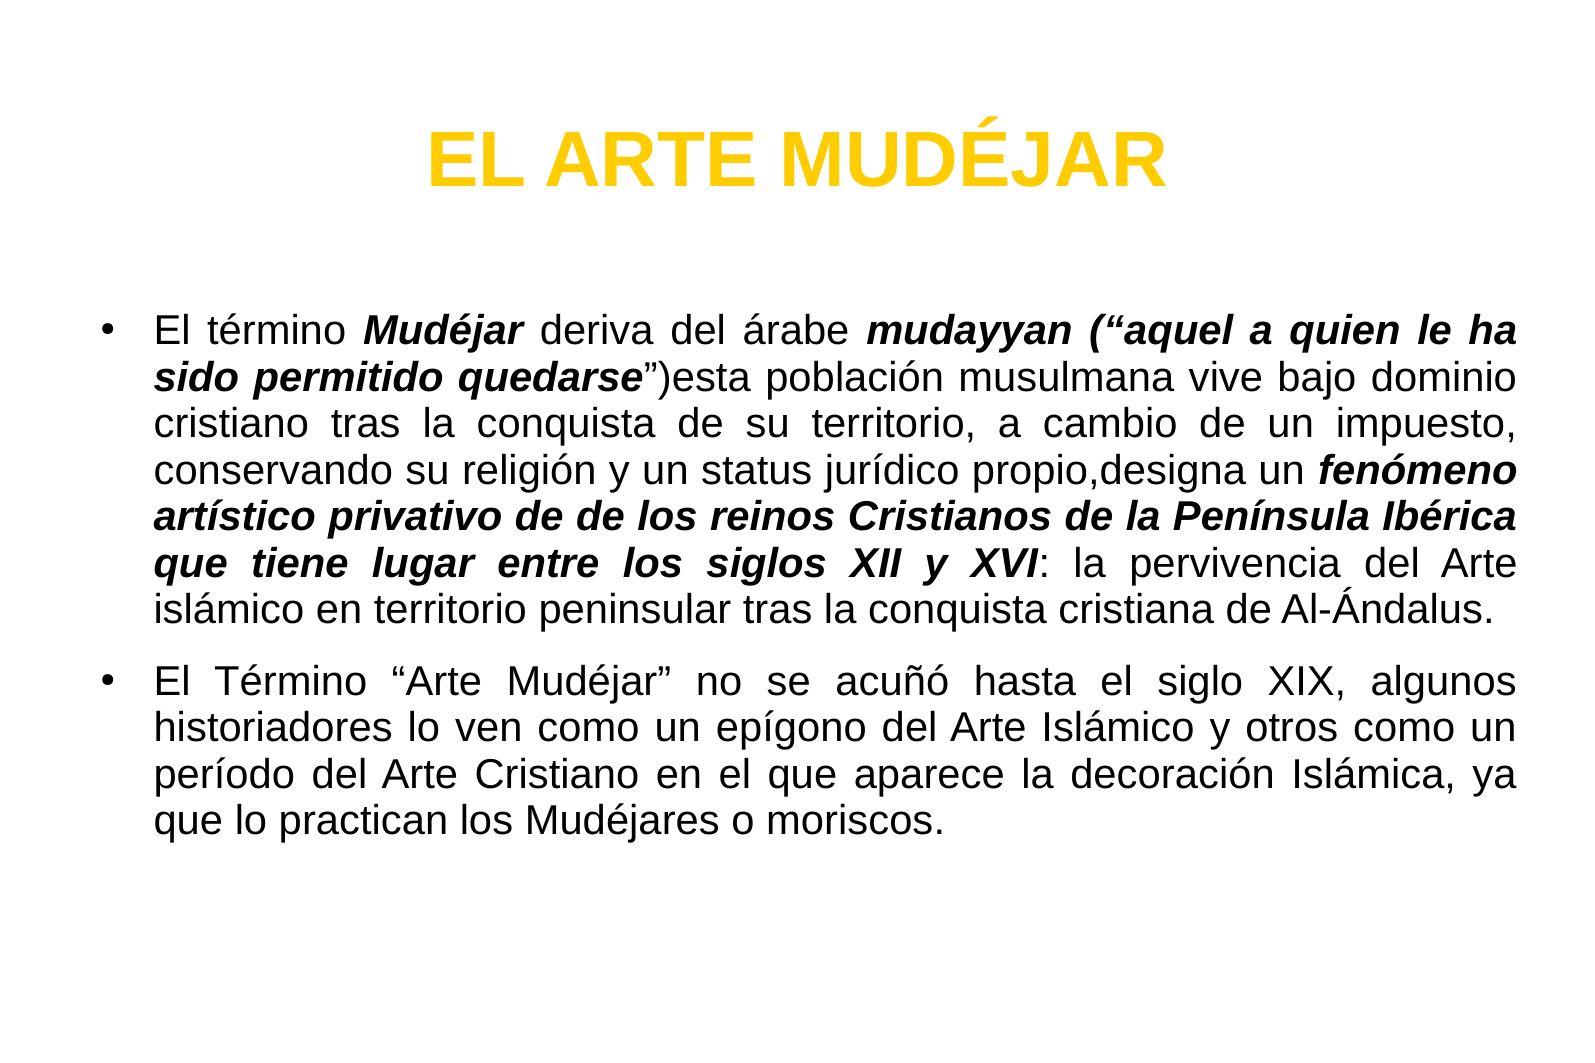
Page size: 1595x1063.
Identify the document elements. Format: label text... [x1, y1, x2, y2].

list El término Mudéjar deriva del árabe mudayyan (“aquel a quien le ha sido permitido quedarse”)esta población musulmana vive bajo dominio cristiano tras la conquista de su territorio, a cambio de un impuesto, conservando su religión y un status jurídico propio,designa un fenómeno artístico privativo de de los reinos Cristianos de la Península Ibérica que tiene lugar entre los siglos XII y XVI: la pervivencia del Arte islámico en territorio peninsular tras la conquista cristiana de Al-Ándalus. El Término “Arte Mudéjar” no se acuñó hasta el siglo XIX, algunos historiadores lo ven como un epígono del Arte Islámico y otros como un período del Arte Cristiano en el que aparece la decoración Islámica, ya que lo practican los Mudéjares o moriscos. [82, 307, 1518, 1009]
title EL ARTE MUDÉJAR [79, 70, 1515, 249]
